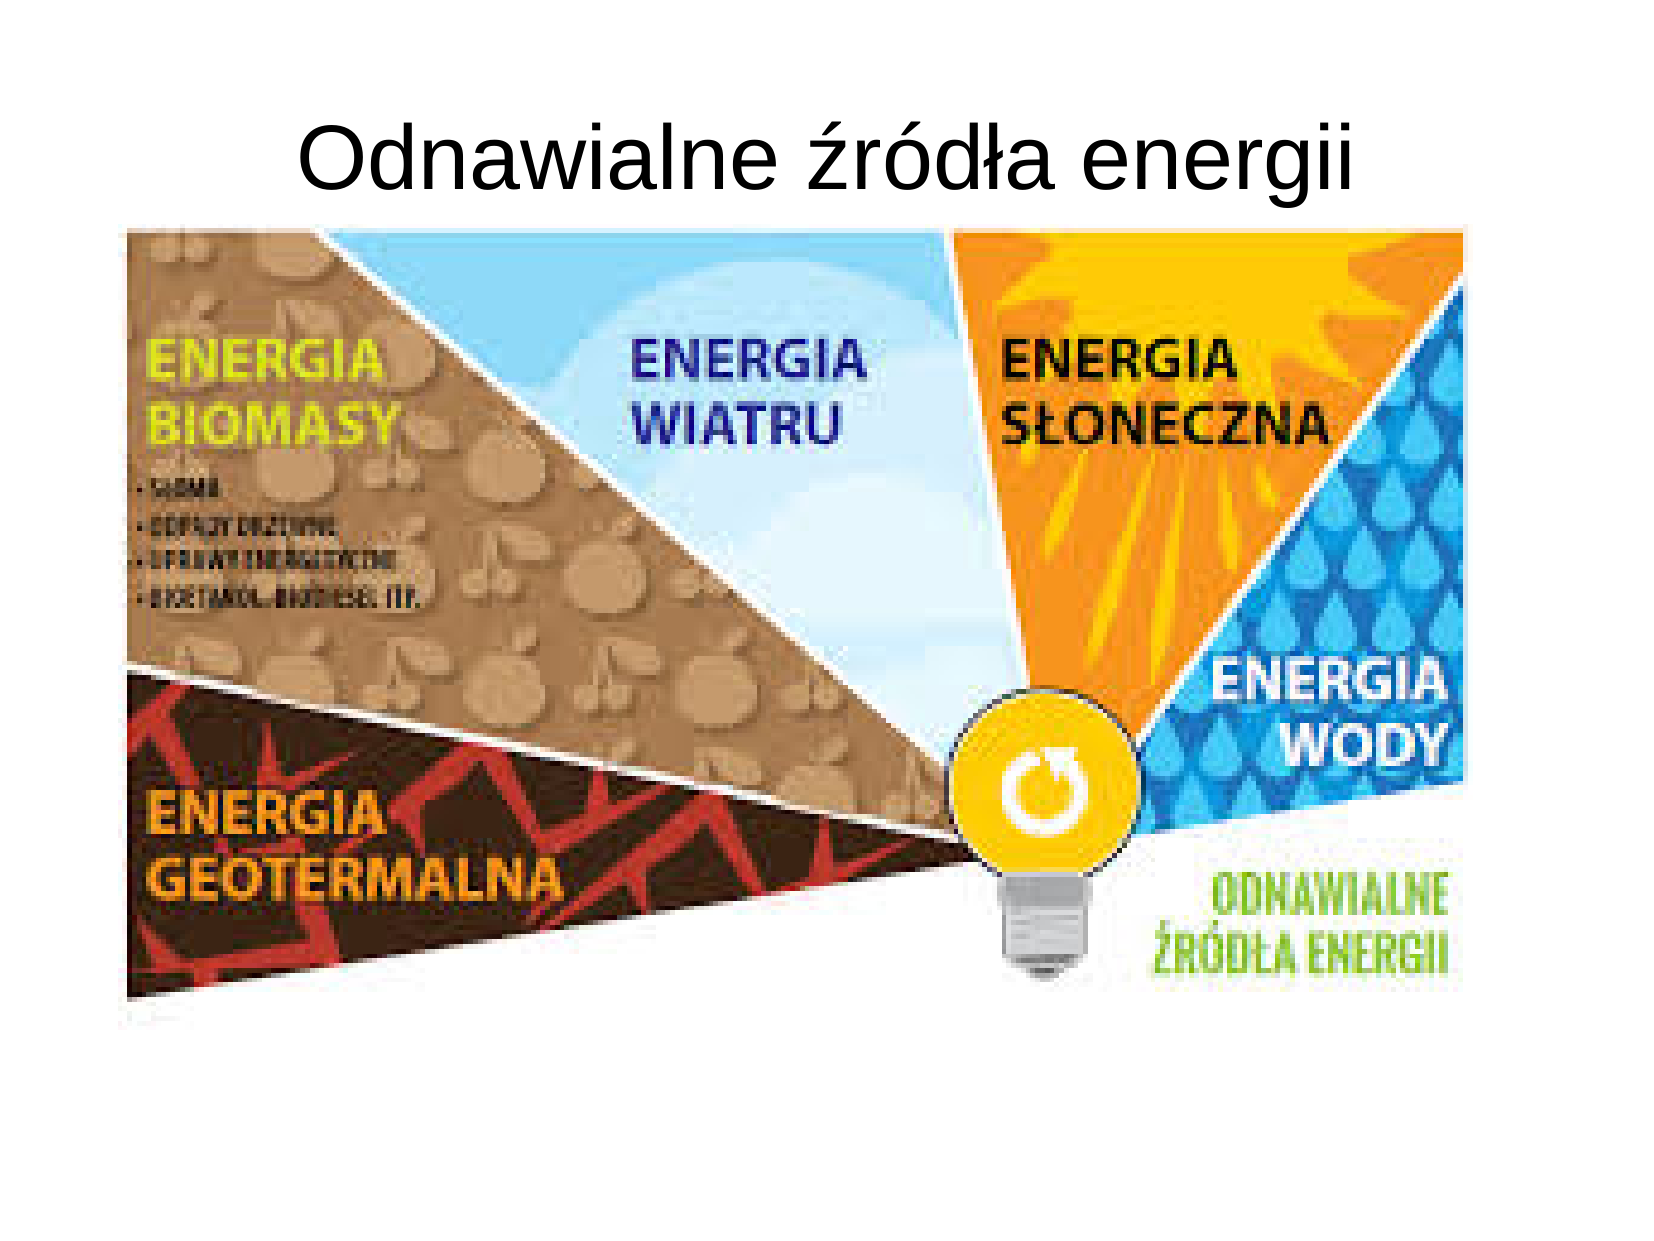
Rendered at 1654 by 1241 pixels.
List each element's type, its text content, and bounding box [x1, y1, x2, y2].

title Odnawialne źródła energii [82, 49, 1571, 257]
picture [118, 224, 1473, 1079]
